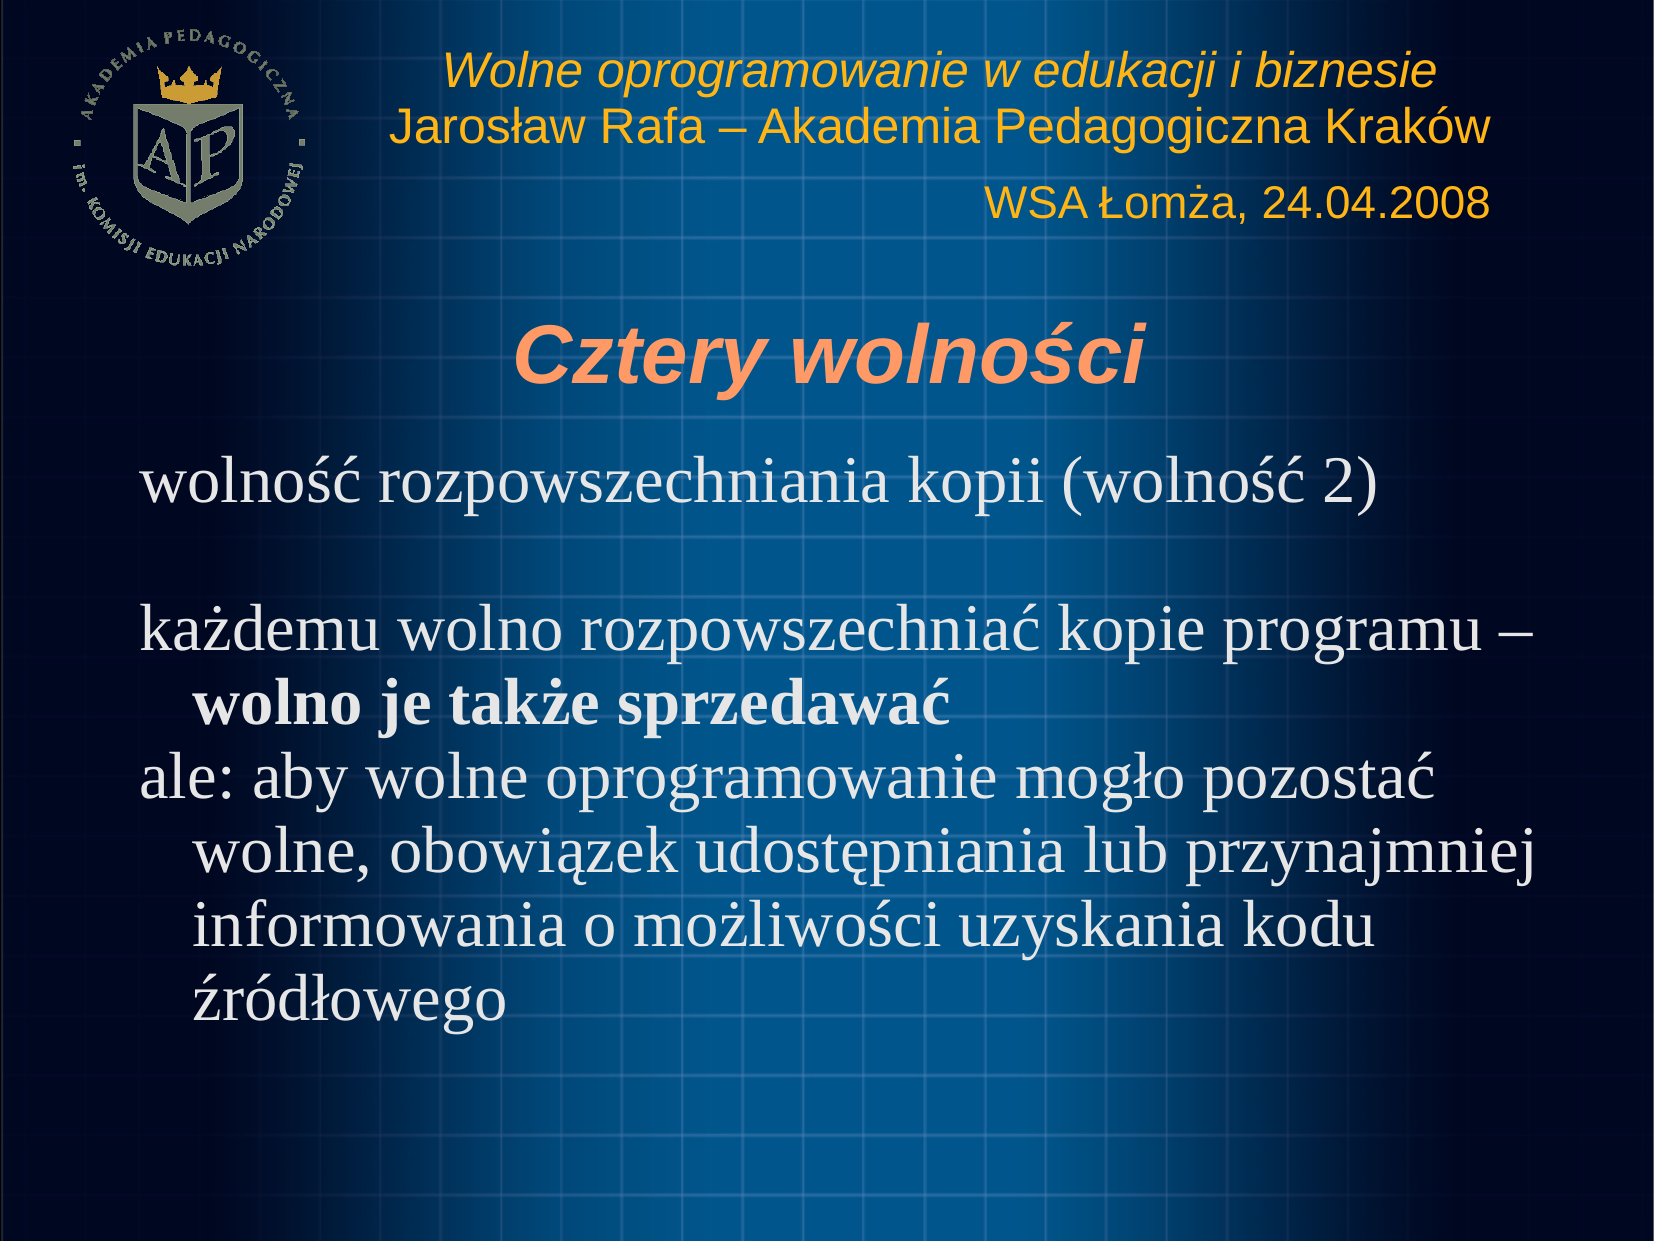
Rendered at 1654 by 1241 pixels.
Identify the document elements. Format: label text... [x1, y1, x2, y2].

picture [0, 0, 1654, 1241]
title Cztery wolności [123, 295, 1536, 414]
list wolność rozpowszechniania kopii (wolność 2) każdemu wolno rozpowszechniać kopie programu – wolno je także sprzedawać ale: aby wolne oprogramowanie mogło pozostać wolne, obowiązek udostępniania lub przynajmniej informowania o możliwości uzyskania kodu źródłowego [121, 442, 1561, 1118]
